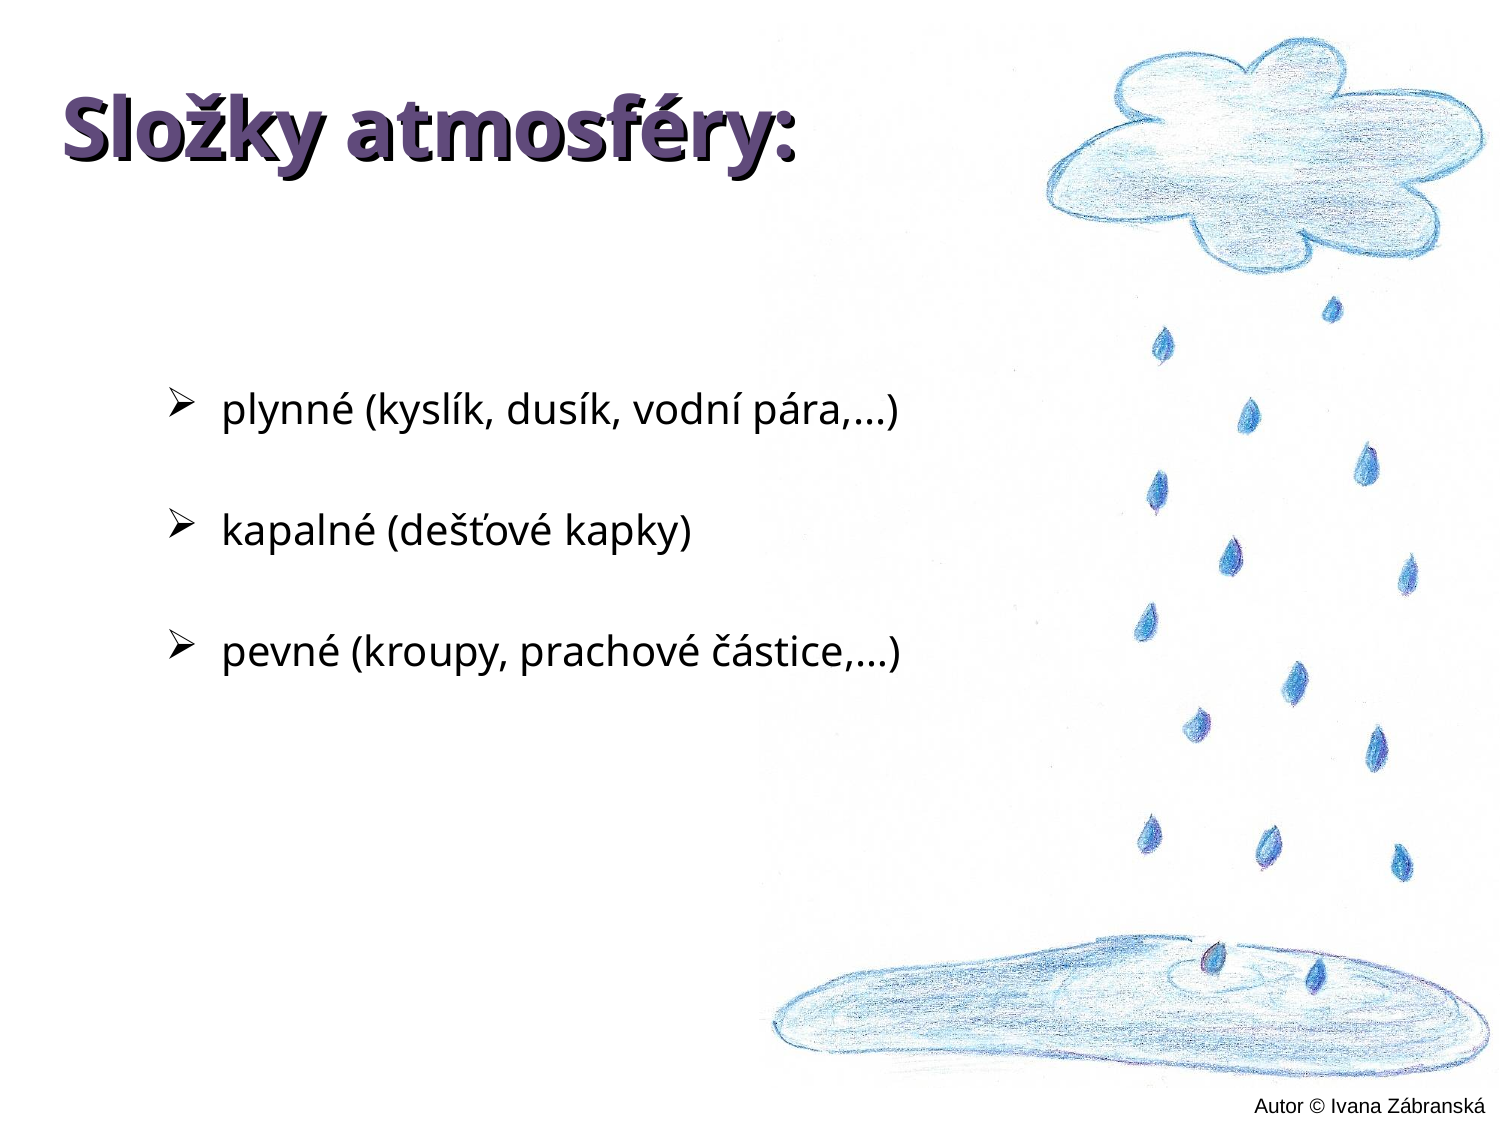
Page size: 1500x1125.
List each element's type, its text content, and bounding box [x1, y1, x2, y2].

title Složky atmosféry: [46, 46, 1454, 202]
list plynné (kyslík, dusík, vodní pára,...) kapalné (dešťové kapky) pevné (kroupy, prachové částice,…) [150, 375, 1097, 714]
picture [759, 23, 1500, 1088]
text_box Autor © Ivana Zábranská [1239, 1084, 1500, 1125]
